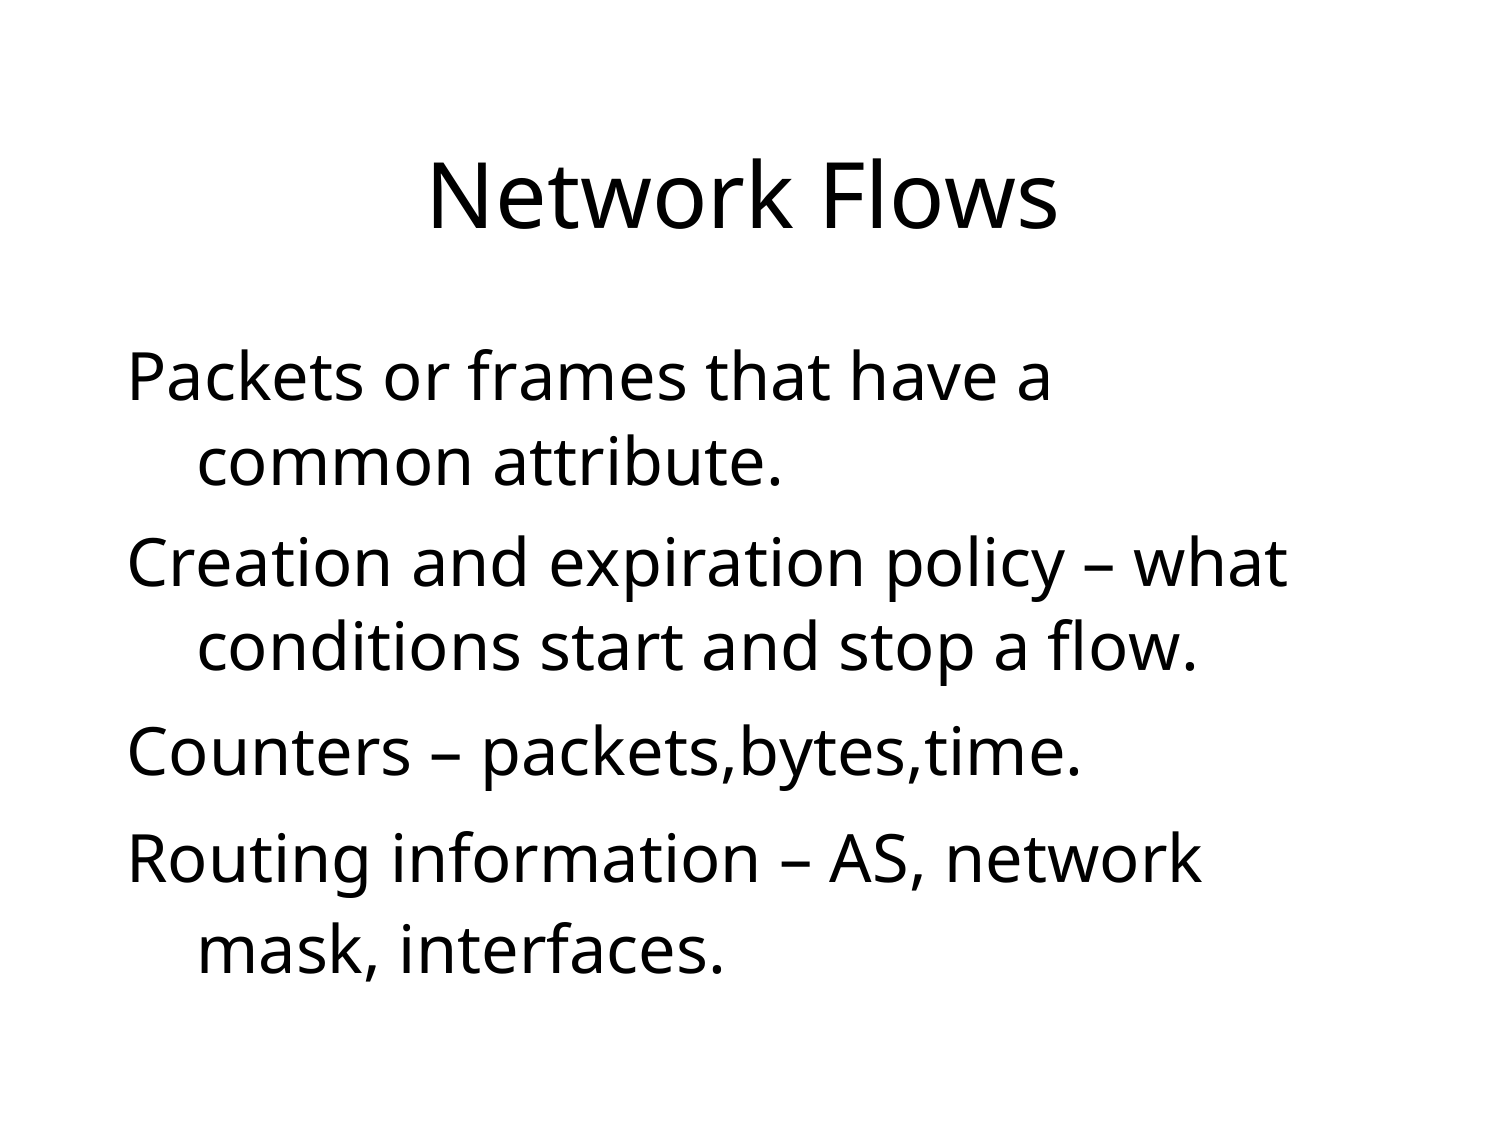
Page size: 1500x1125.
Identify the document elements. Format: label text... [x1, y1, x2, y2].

title Network Flows [112, 62, 1388, 324]
list Packets or frames that have a common attribute. Creation and expiration policy – what conditions start and stop a flow. Counters – packets,bytes,time. Routing information – AS, network mask, interfaces. [112, 324, 1388, 1125]
